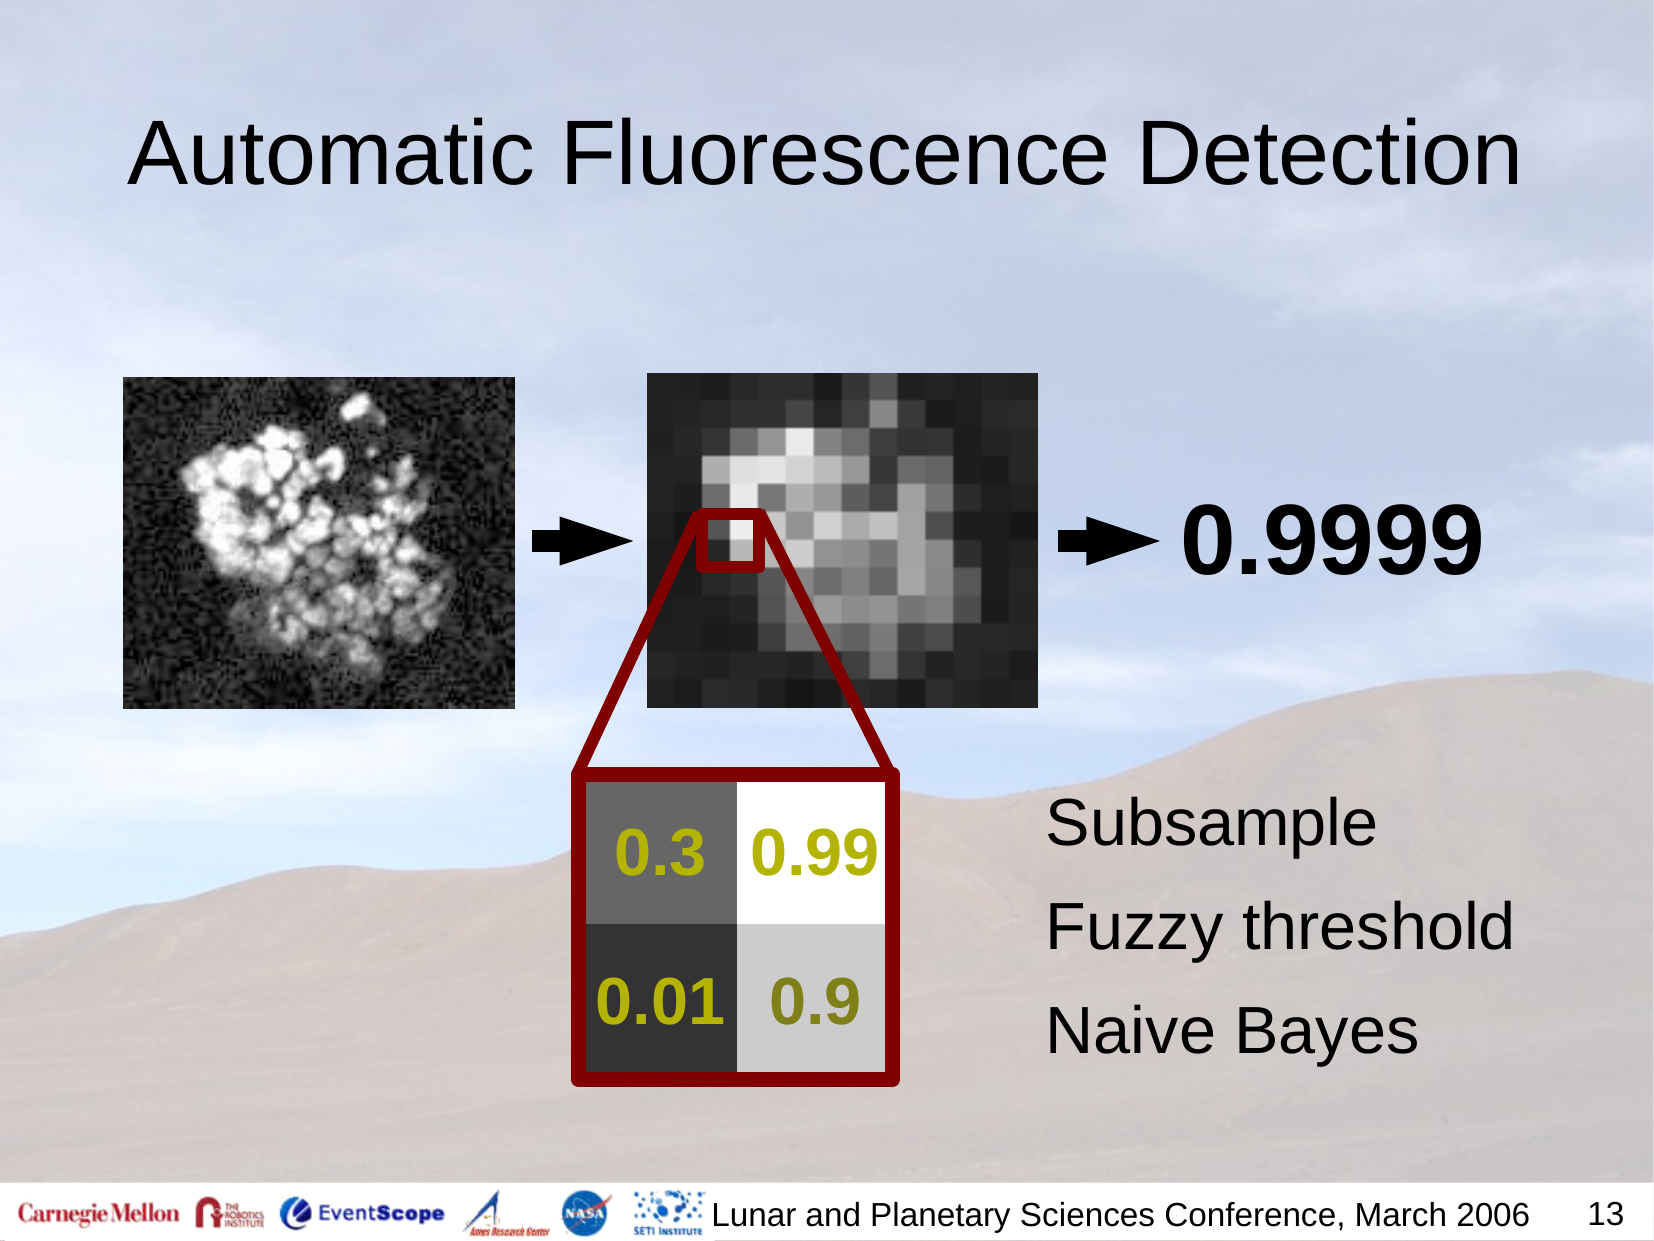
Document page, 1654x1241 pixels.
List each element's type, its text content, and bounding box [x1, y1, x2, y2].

list Subsample Fuzzy threshold Naive Bayes [1027, 784, 1643, 1130]
picture [5, 1188, 715, 1241]
text_box 0.01 [586, 924, 737, 1072]
text_box 0.99 [737, 782, 885, 924]
text_box 0.9 [737, 924, 885, 1072]
text_box 0.9999 [1165, 476, 1496, 603]
picture [0, 0, 1654, 1182]
text_box 0.3 [586, 782, 737, 924]
title Automatic Fluorescence Detection [82, 49, 1571, 257]
